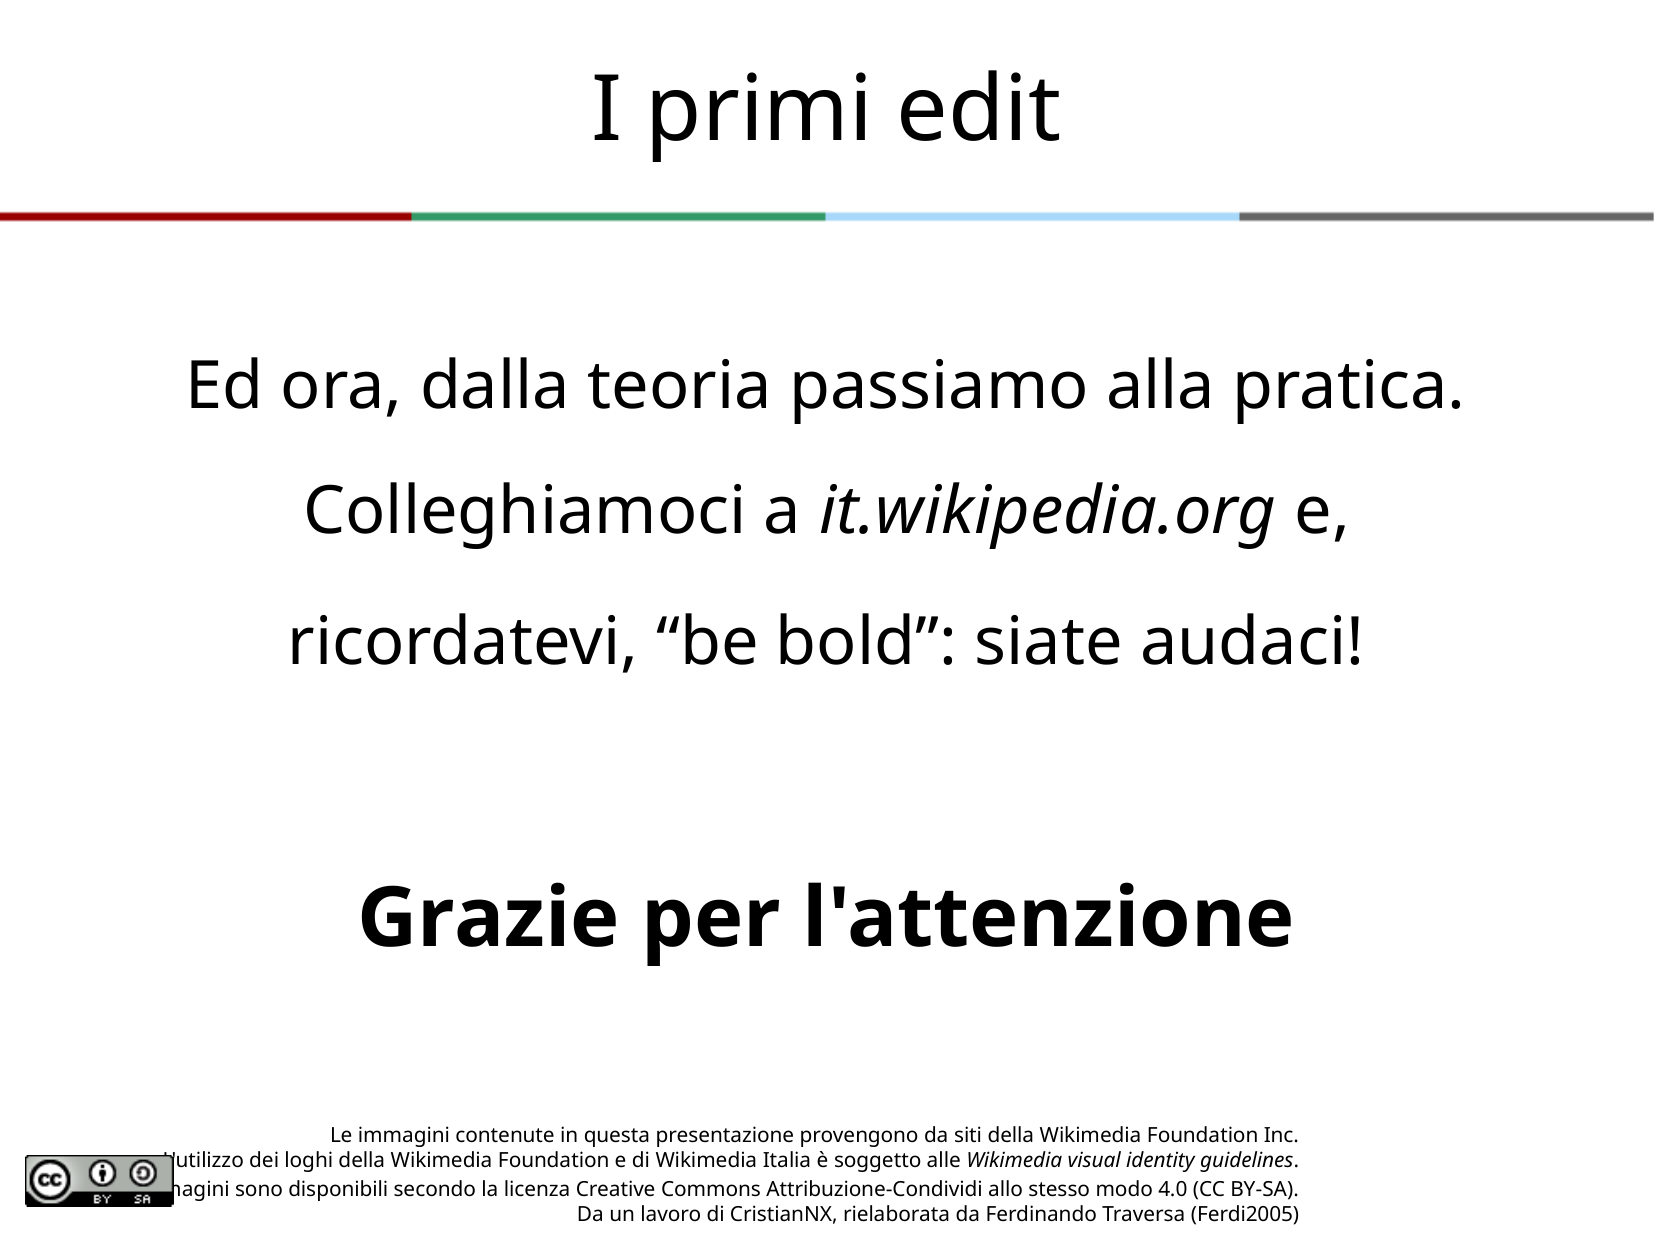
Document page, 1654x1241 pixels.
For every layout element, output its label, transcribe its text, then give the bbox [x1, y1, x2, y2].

text_box Ed ora, dalla teoria passiamo alla pratica. Colleghiamoci a it.wikipedia.org e, ricordatevi, “be bold”: siate audaci! [118, 301, 1536, 709]
text_box Grazie per l'attenzione [82, 863, 1571, 953]
text_box Le immagini contenute in questa presentazione provengono da siti della Wikimedia Foundation Inc. L'utilizzo dei loghi della Wikimedia Foundation e di Wikimedia Italia è soggetto alle Wikimedia visual identity guidelines. Il testo e le immagini sono disponibili secondo la licenza Creative Commons Attribuzione-Condividi allo stesso modo 4.0 (CC BY-SA). Da un lavoro di CristianNX, rielaborata da Ferdinando Traversa (Ferdi2005) [25, 1122, 1628, 1241]
text_box I primi edit [82, 0, 1571, 200]
picture [0, 200, 1654, 235]
picture [25, 1155, 174, 1207]
